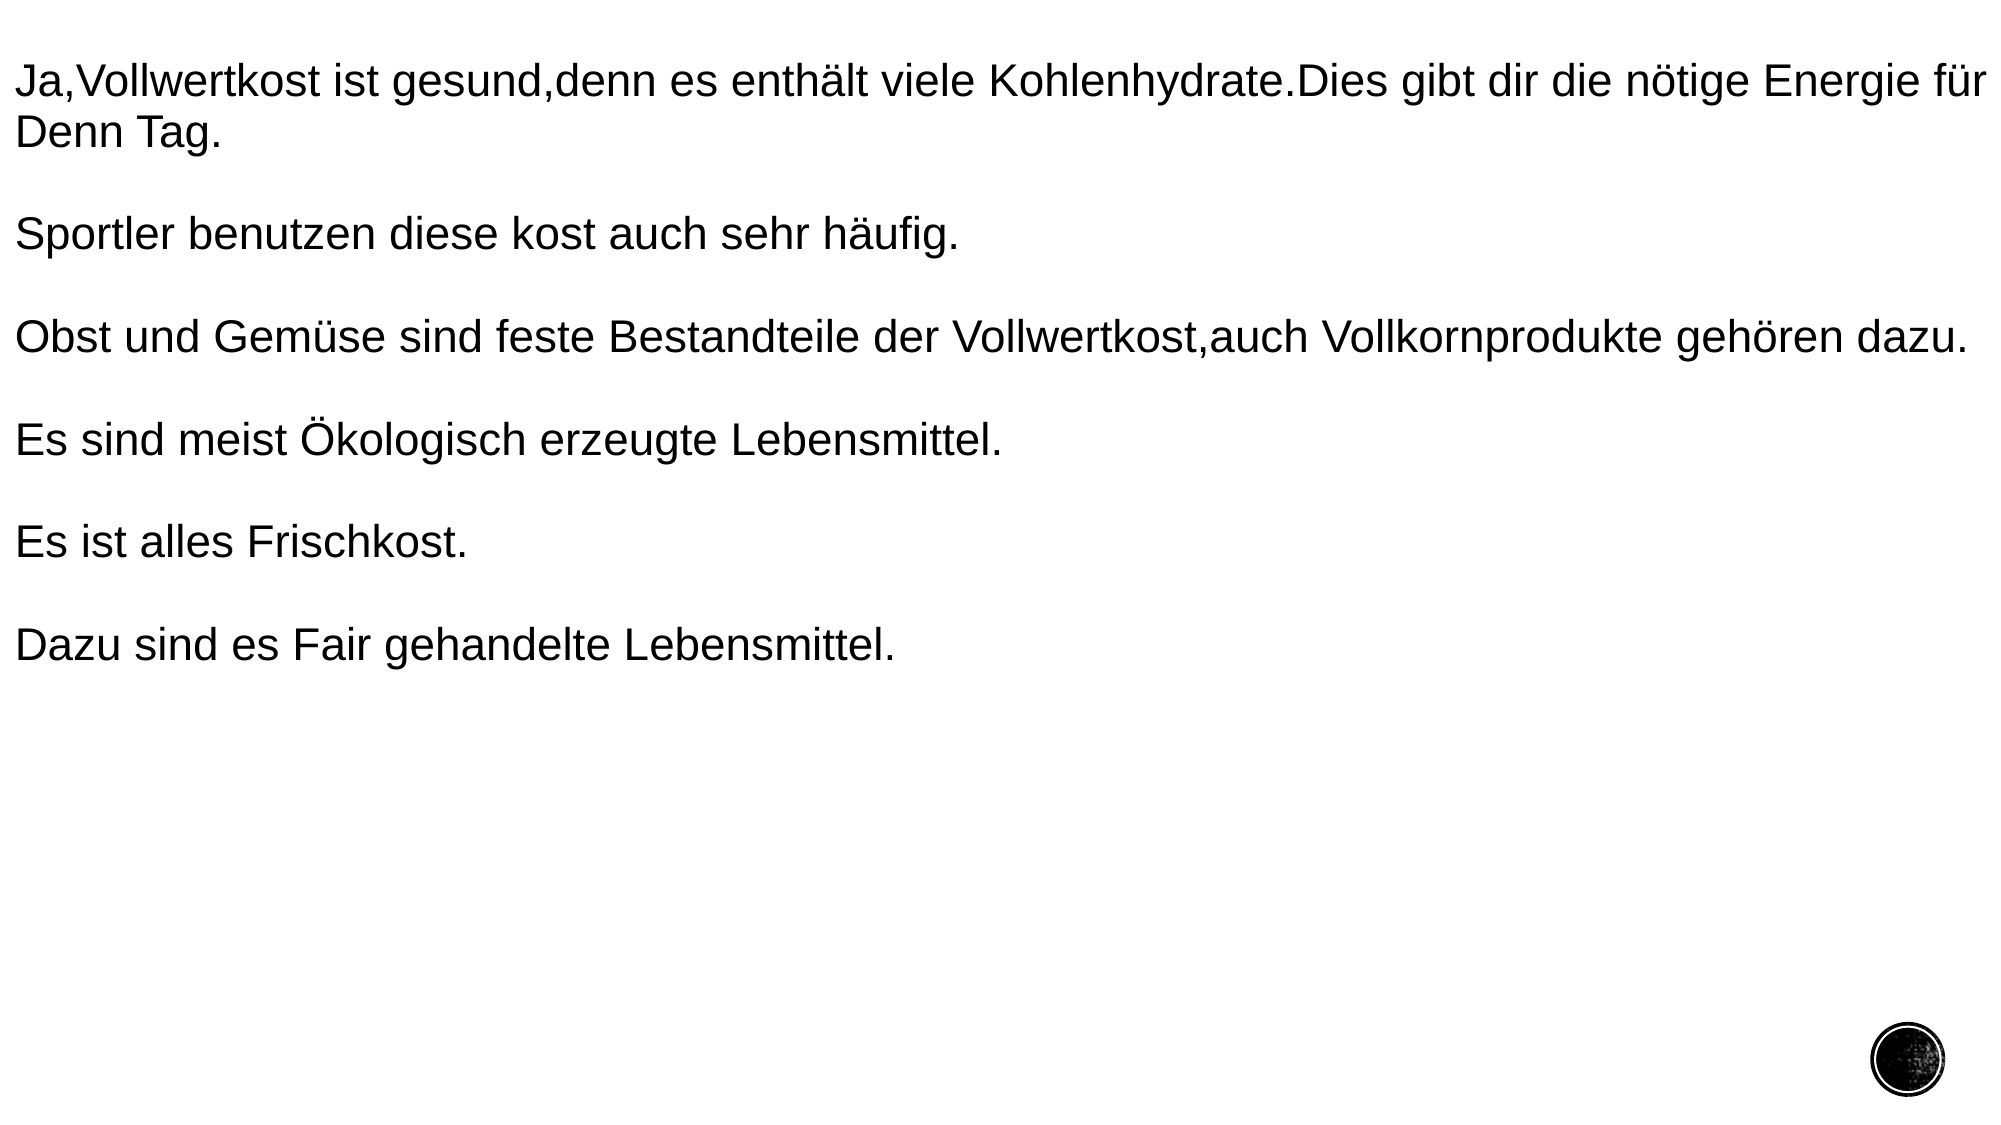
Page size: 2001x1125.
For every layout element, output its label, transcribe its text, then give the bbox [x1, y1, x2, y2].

text_box Ja,Vollwertkost ist gesund,denn es enthält viele Kohlenhydrate.Dies gibt dir die nötige Energie für Denn Tag. Sportler benutzen diese kost auch sehr häufig. Obst und Gemüse sind feste Bestandteile der Vollwertkost,auch Vollkornprodukte gehören dazu. Es sind meist Ökologisch erzeugte Lebensmittel. Es ist alles Frischkost. Dazu sind es Fair gehandelte Lebensmittel. [0, 47, 2000, 934]
